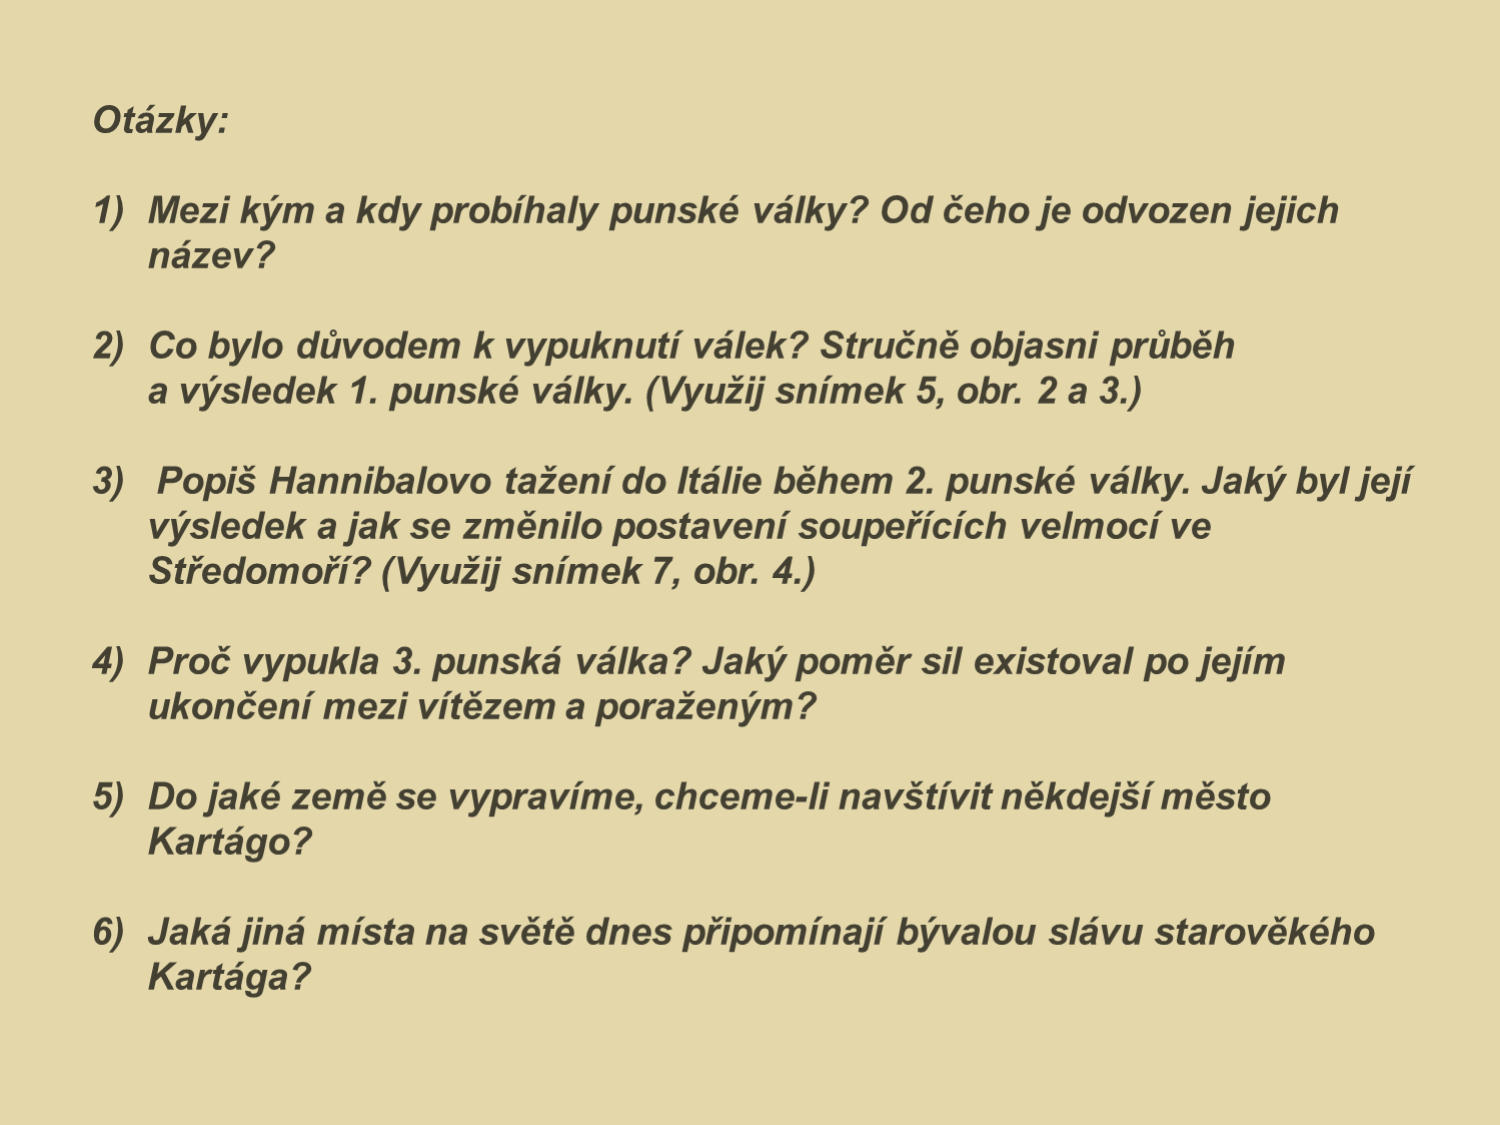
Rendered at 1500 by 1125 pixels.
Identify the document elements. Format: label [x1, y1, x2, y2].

picture [67, 84, 1435, 1060]
